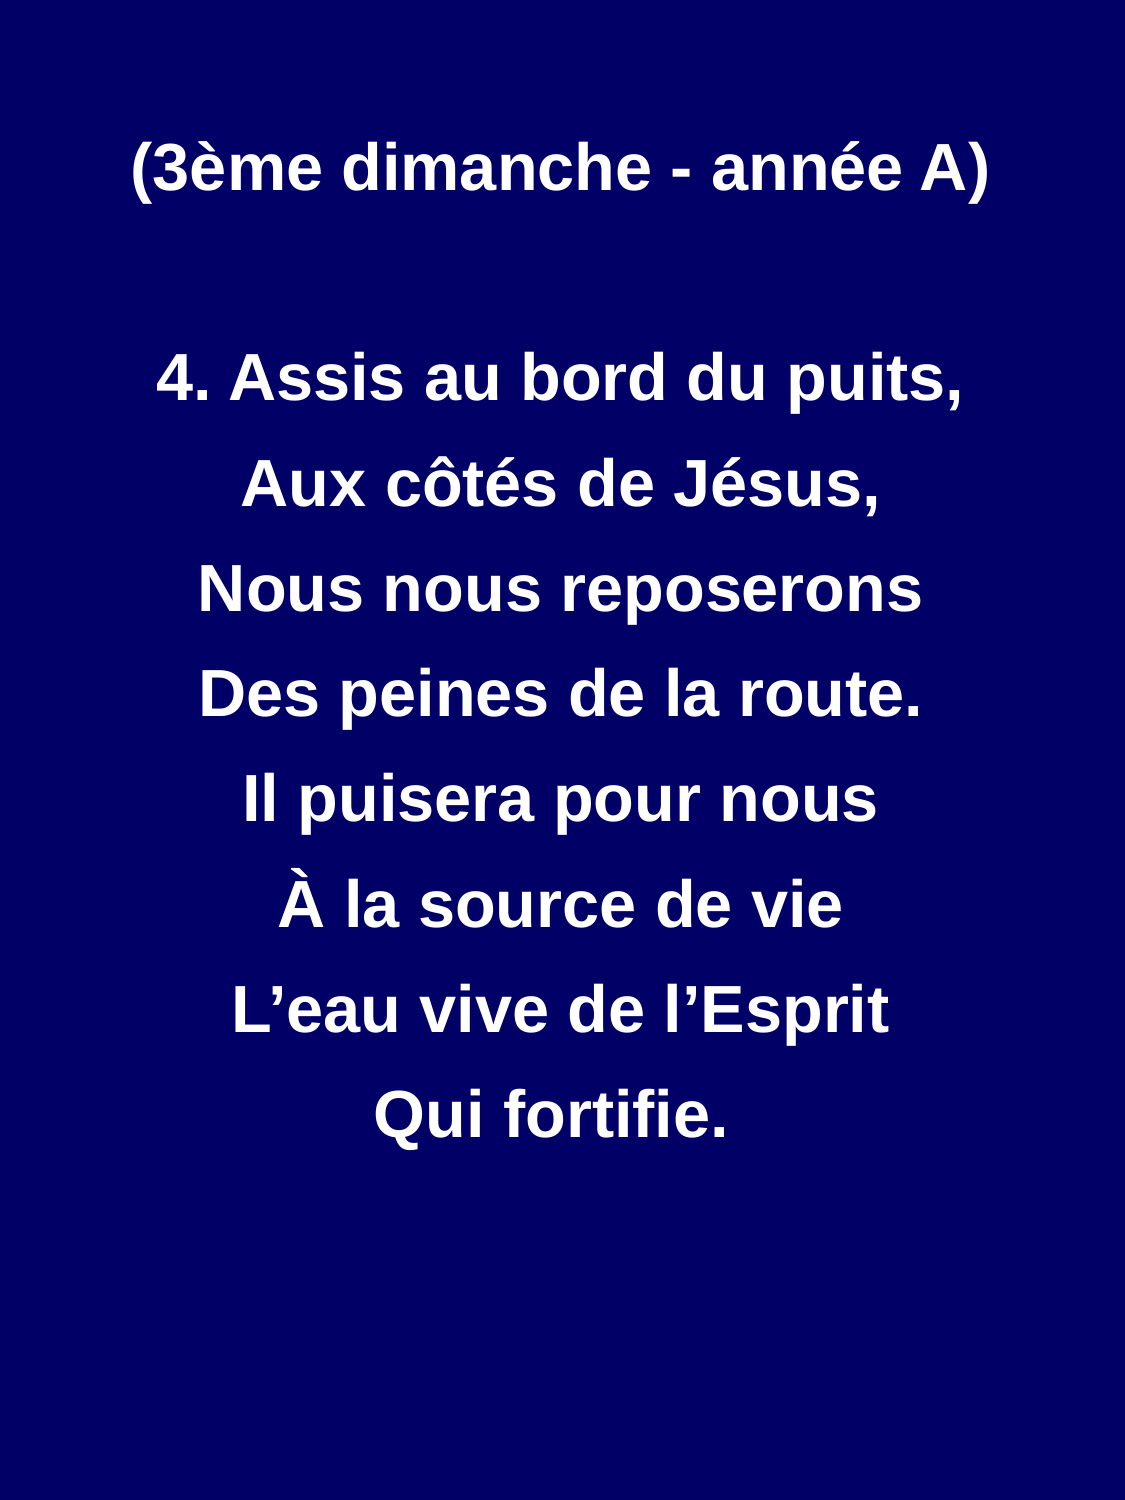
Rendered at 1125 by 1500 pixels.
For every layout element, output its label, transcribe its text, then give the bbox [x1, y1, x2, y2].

text_box (3ème dimanche - année A) 4. Assis au bord du puits, Aux côtés de Jésus, Nous nous reposerons Des peines de la route. Il puisera pour nous À la source de vie L’eau vive de l’Esprit Qui fortifie. [11, 35, 1110, 1441]
